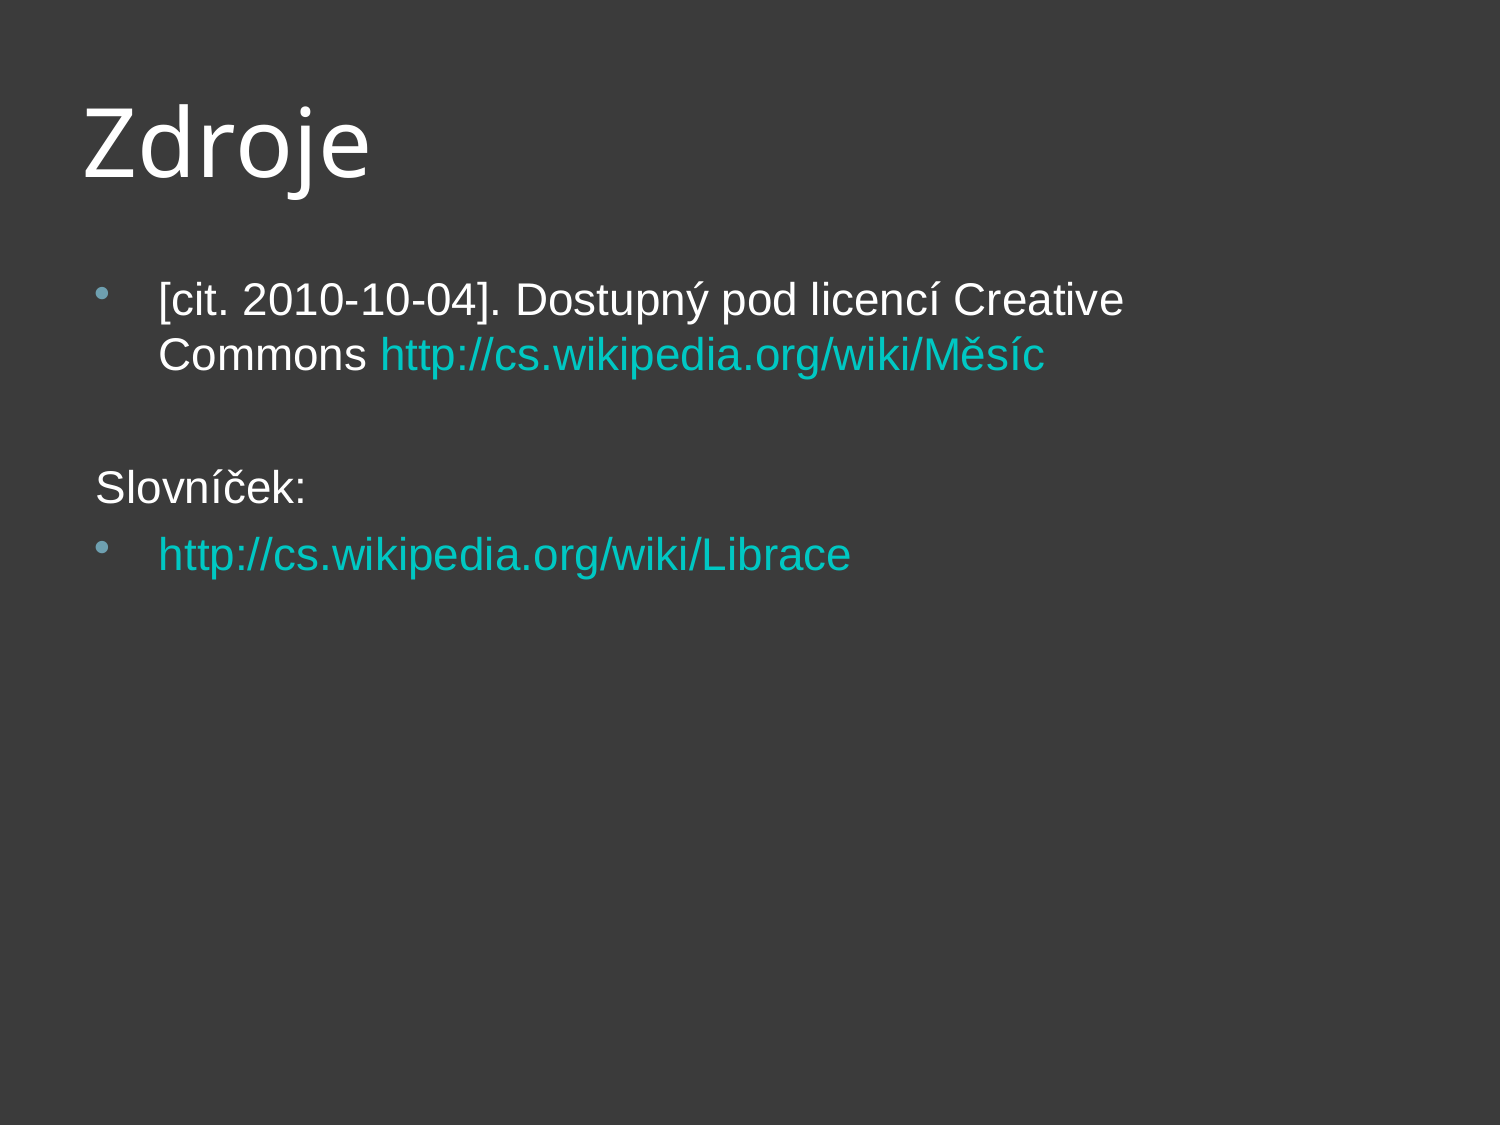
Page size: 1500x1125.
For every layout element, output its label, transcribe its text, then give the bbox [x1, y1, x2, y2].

list [cit. 2010-10-04]. Dostupný pod licencí Creative Commons http://cs.wikipedia.org/wiki/Měsíc Slovníček: http://cs.wikipedia.org/wiki/Librace [74, 262, 1300, 1006]
title Zdroje [74, 45, 1300, 233]
